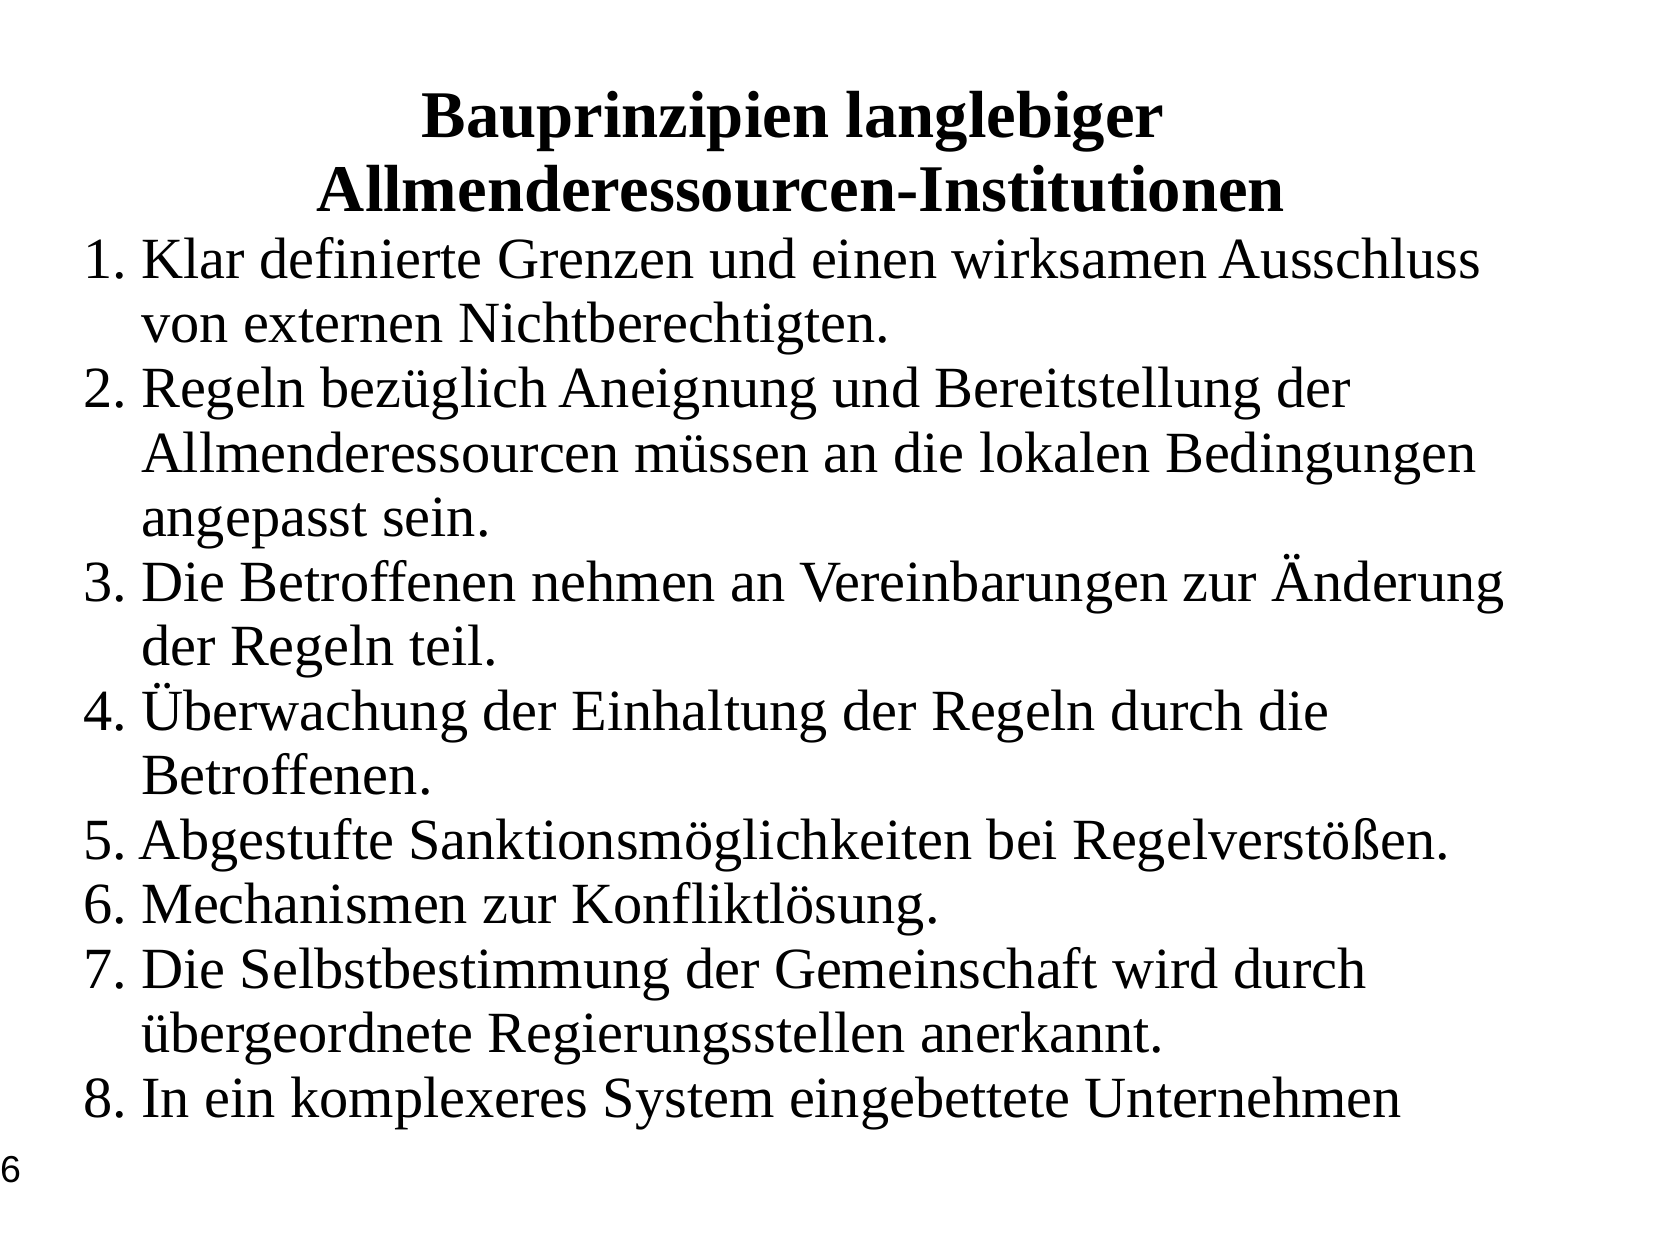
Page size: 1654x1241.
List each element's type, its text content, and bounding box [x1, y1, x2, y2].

text_box <Nummer> [0, 1140, 182, 1211]
text_box Bauprinzipien langlebiger Allmenderessourcen-Institutionen 1. Klar definierte Grenzen und einen wirksamen Ausschluss von externen Nichtberechtigten. 2. Regeln bezüglich Aneignung und Bereitstellung der Allmenderessourcen müssen an die lokalen Bedingungen angepasst sein. 3. Die Betroffenen nehmen an Vereinbarungen zur Änderung der Regeln teil. 4. Überwachung der Einhaltung der Regeln durch die Betroffenen. 5. Abgestufte Sanktionsmöglichkeiten bei Regelverstößen. 6. Mechanismen zur Konfliktlösung. 7. Die Selbstbestimmung der Gemeinschaft wird durch übergeordnete Regierungsstellen anerkannt. 8. In ein komplexeres System eingebettete Unternehmen [68, 70, 1601, 1138]
